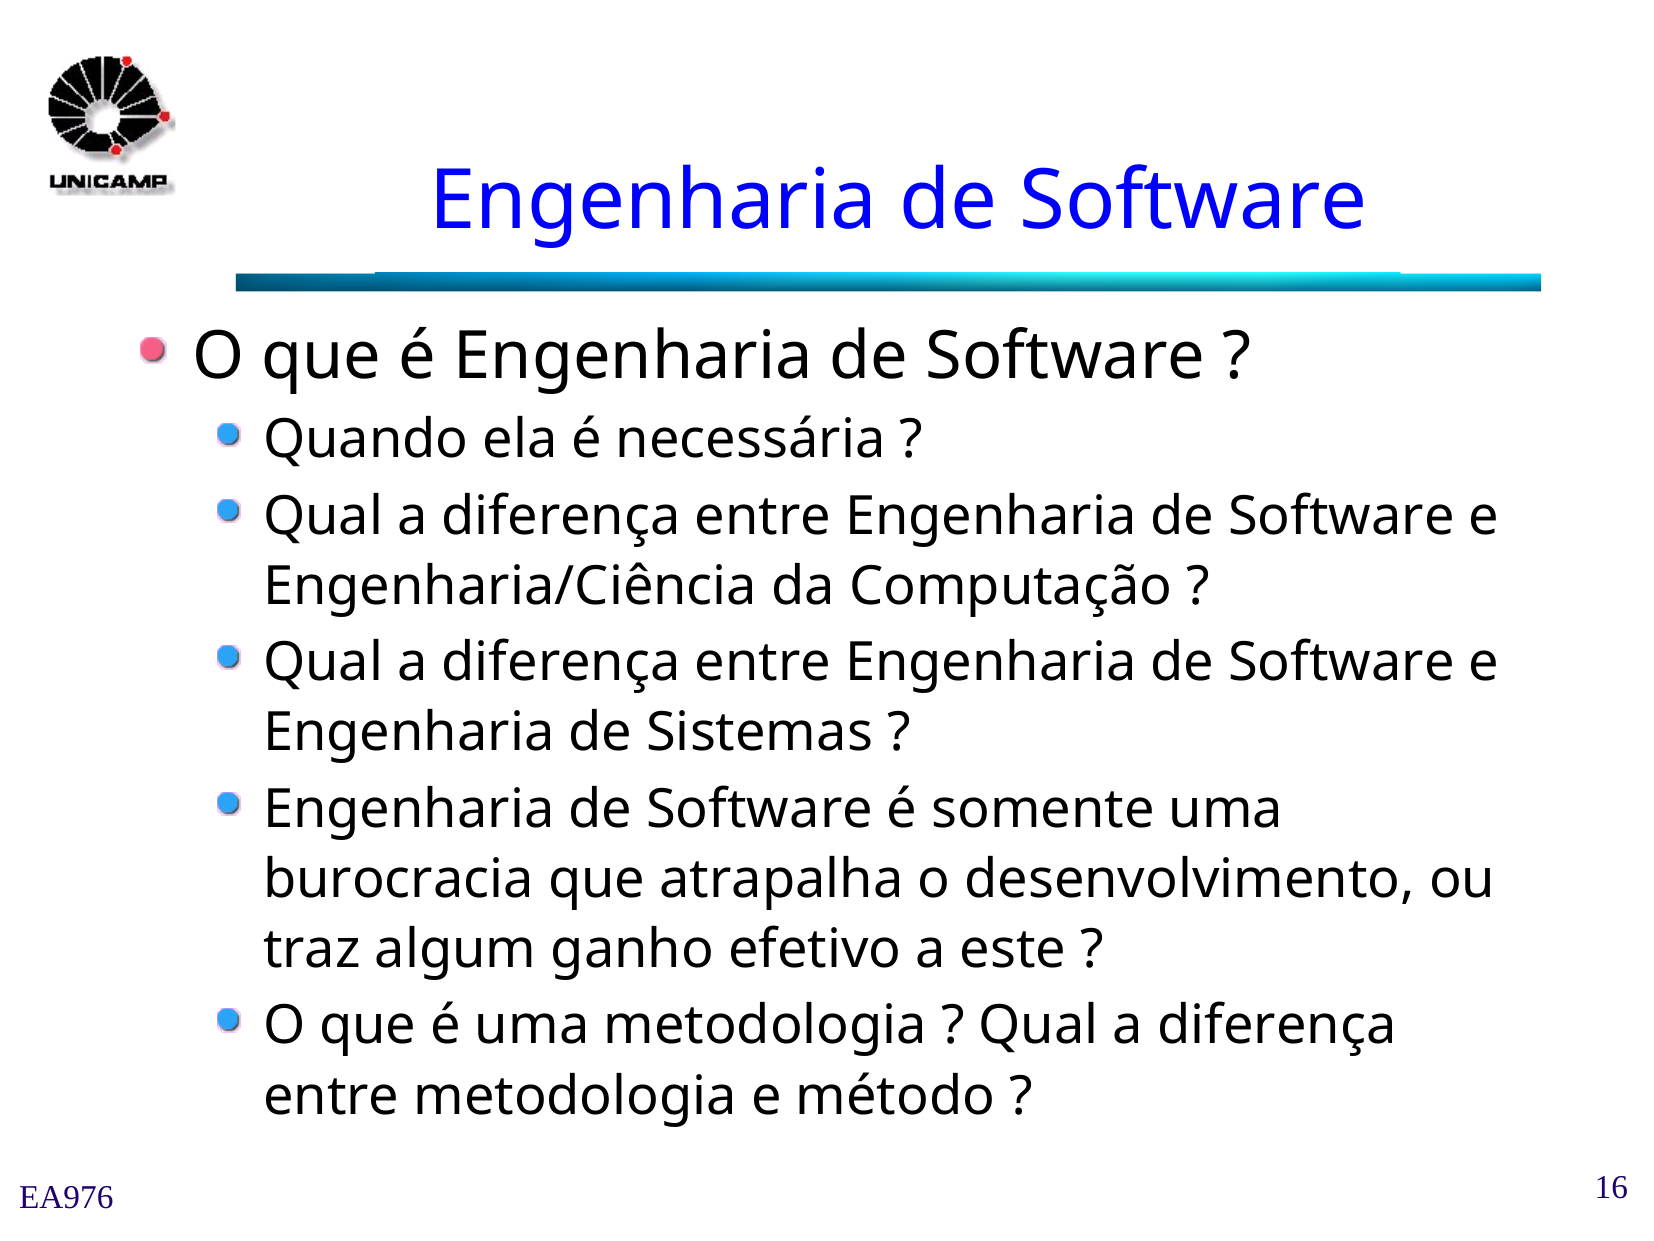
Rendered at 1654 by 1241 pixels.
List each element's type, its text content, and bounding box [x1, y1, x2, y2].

list O que é Engenharia de Software ? Quando ela é necessária ? Qual a diferença entre Engenharia de Software e Engenharia/Ciência da Computação ? Qual a diferença entre Engenharia de Software e Engenharia de Sistemas ? Engenharia de Software é somente uma burocracia que atrapalha o desenvolvimento, ou traz algum ganho efetivo a este ? O que é uma metodologia ? Qual a diferença entre metodologia e método ? [121, 309, 1534, 1182]
title Engenharia de Software [264, 57, 1534, 250]
picture [125, 272, 1654, 295]
